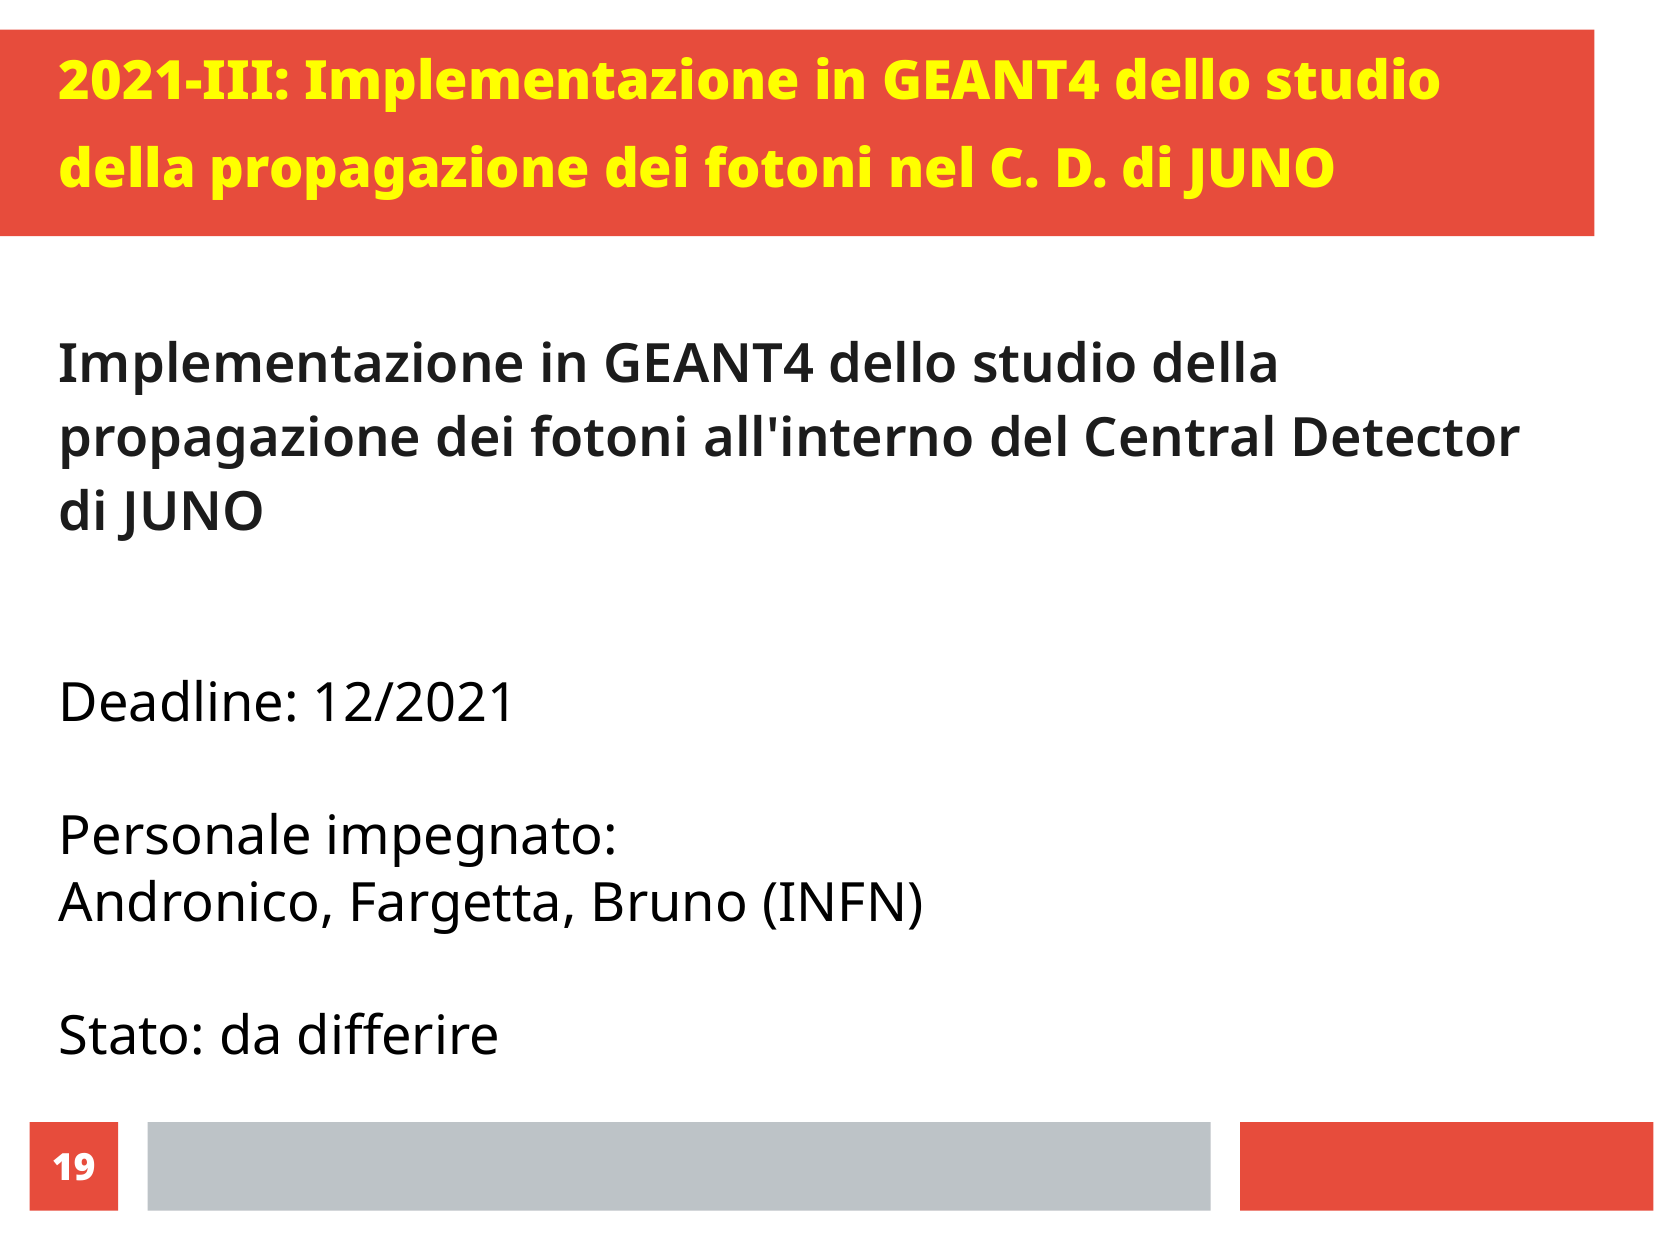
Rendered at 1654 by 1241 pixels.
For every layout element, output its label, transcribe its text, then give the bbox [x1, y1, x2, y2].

title 2021-III: Implementazione in GEANT4 dello studio della propagazione dei fotoni nel C. D. di JUNO [59, 59, 1595, 207]
list Implementazione in GEANT4 dello studio della propagazione dei fotoni all'interno del Central Detector di JUNO Deadline: 12/2021 Personale impegnato: Andronico, Fargetta, Bruno (INFN) Stato: da differire [59, 324, 1565, 1093]
